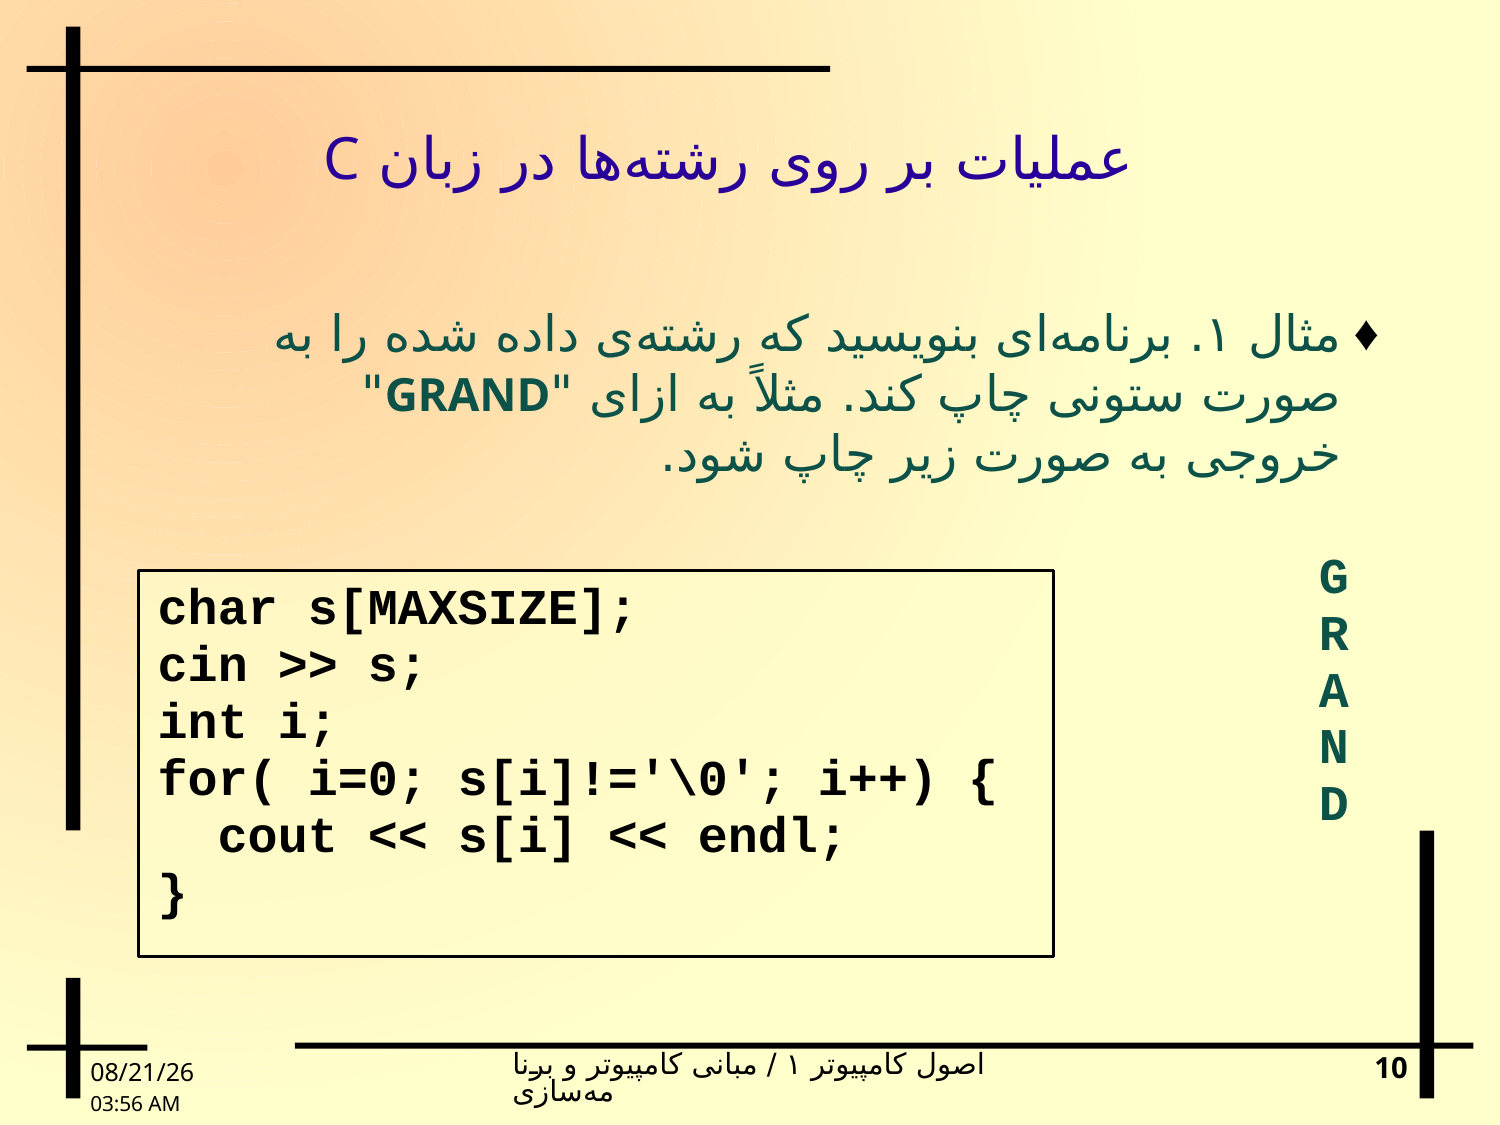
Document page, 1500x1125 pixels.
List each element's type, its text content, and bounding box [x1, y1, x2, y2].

list مثال ۱. برنامه‌ای بنویسید که رشته‌ی داده شده را به صورت ستونی چاپ کند. مثلاً به ازای "GRAND" خروجی به صورت زیر چاپ شود. G R A N D [209, 304, 1379, 803]
title عملیات بر روی رشته‌ها در زبان C [113, 96, 1344, 217]
list char s[MAXSIZE]; cin >> s; int i; for( i=0; s[i]!='\0'; i++) { cout << s[i] << endl; } [138, 570, 1054, 957]
